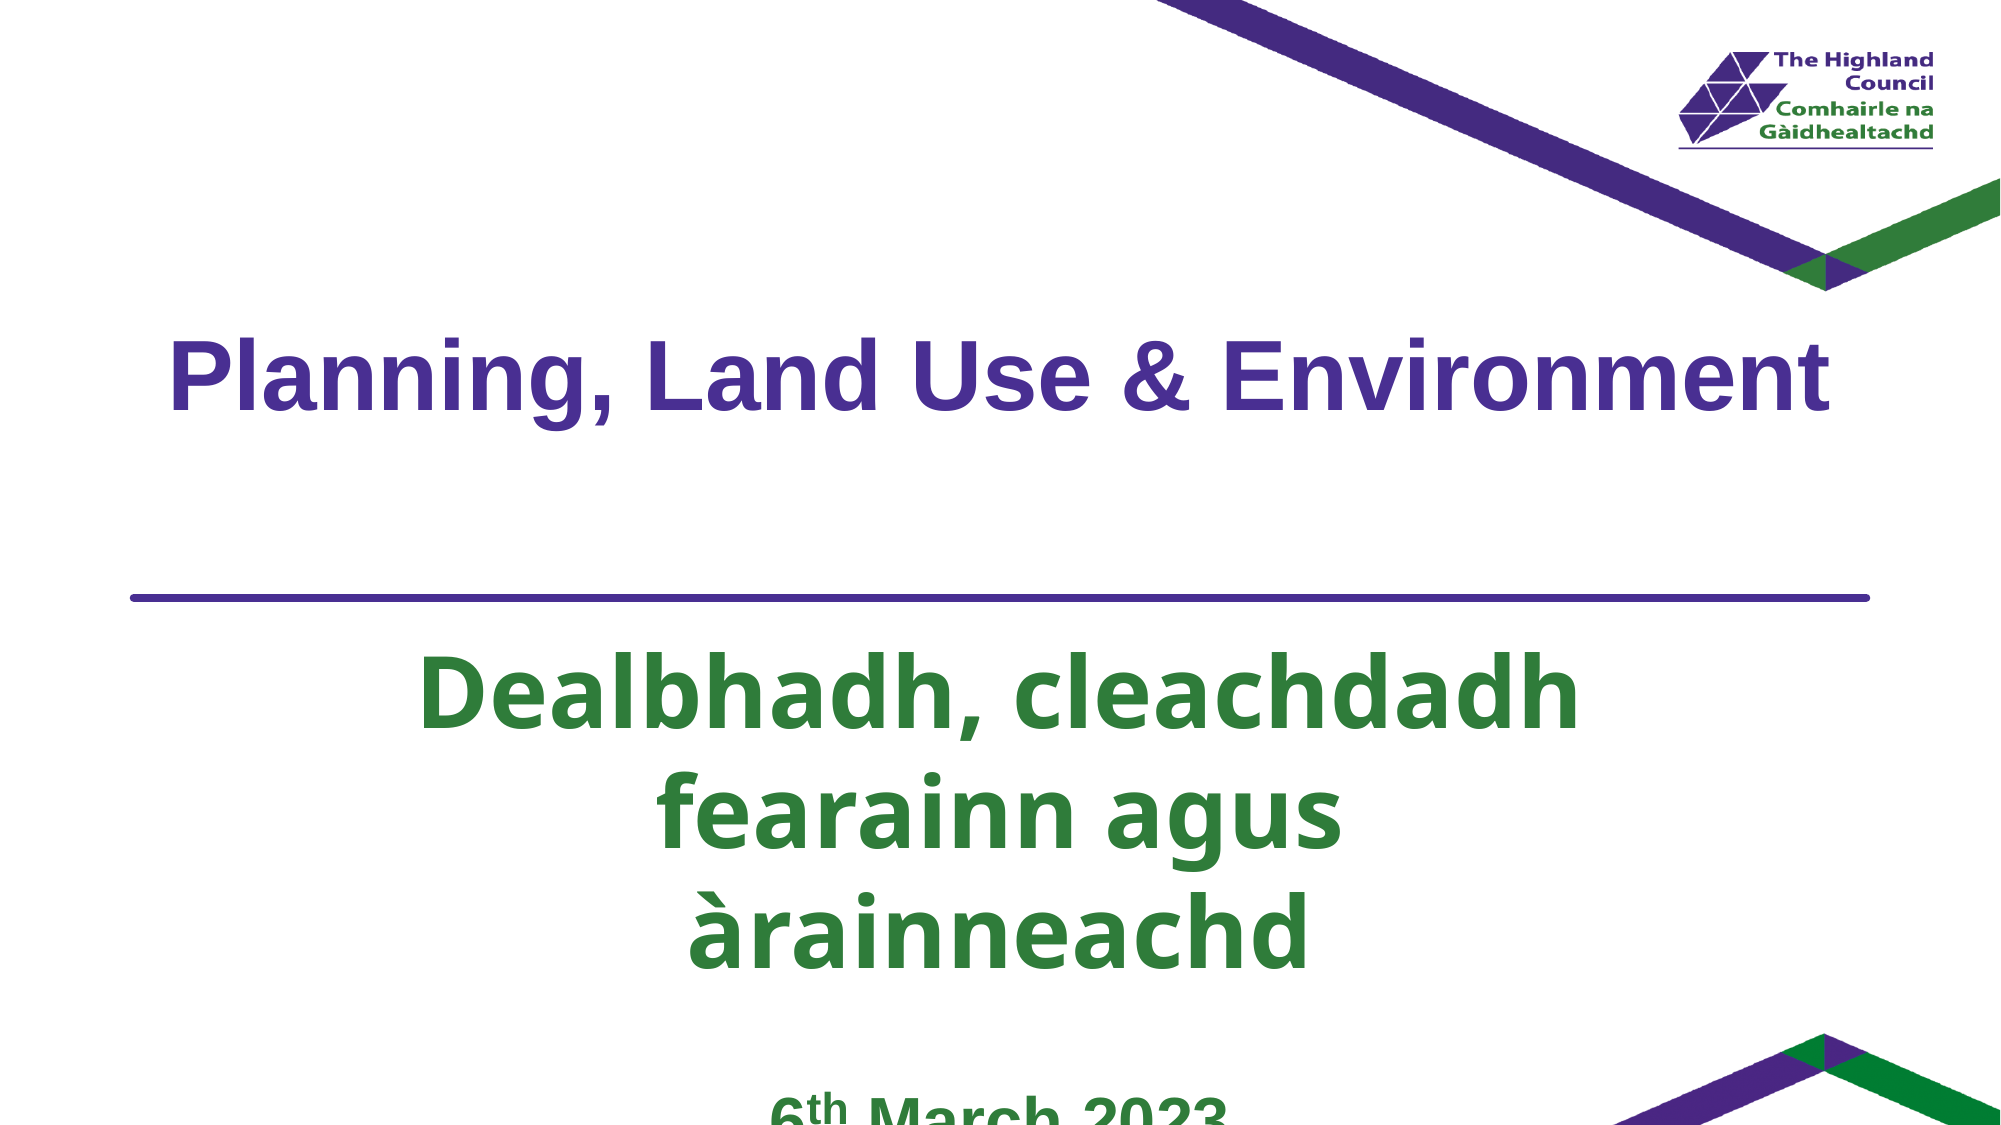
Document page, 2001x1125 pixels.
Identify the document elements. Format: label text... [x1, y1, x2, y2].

title Planning, Land Use & Environment [133, 302, 1867, 561]
subtitle Dealbhadh, cleachdadh fearainn agus àrainneachd 6th March 2023 [350, 621, 1650, 1049]
